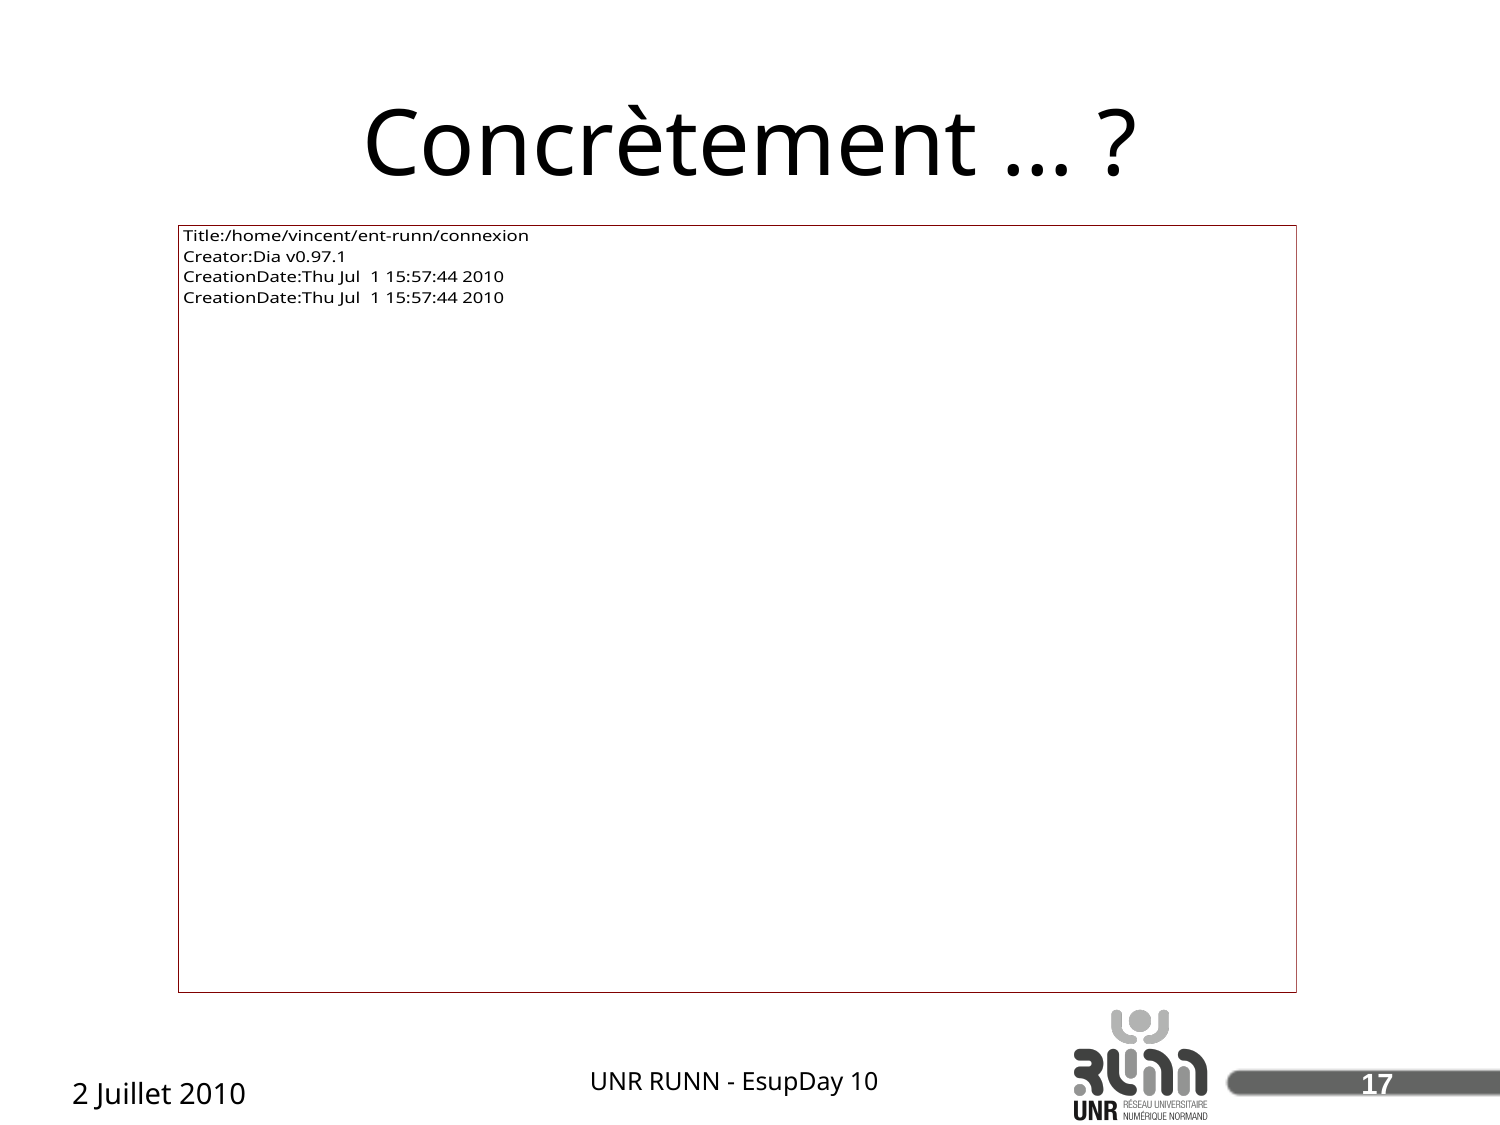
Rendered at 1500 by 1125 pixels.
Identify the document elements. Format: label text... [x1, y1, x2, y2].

title Concrètement … ? [75, 13, 1426, 265]
picture [177, 224, 1297, 993]
picture [1068, 1003, 1213, 1125]
picture [1220, 1065, 1500, 1103]
